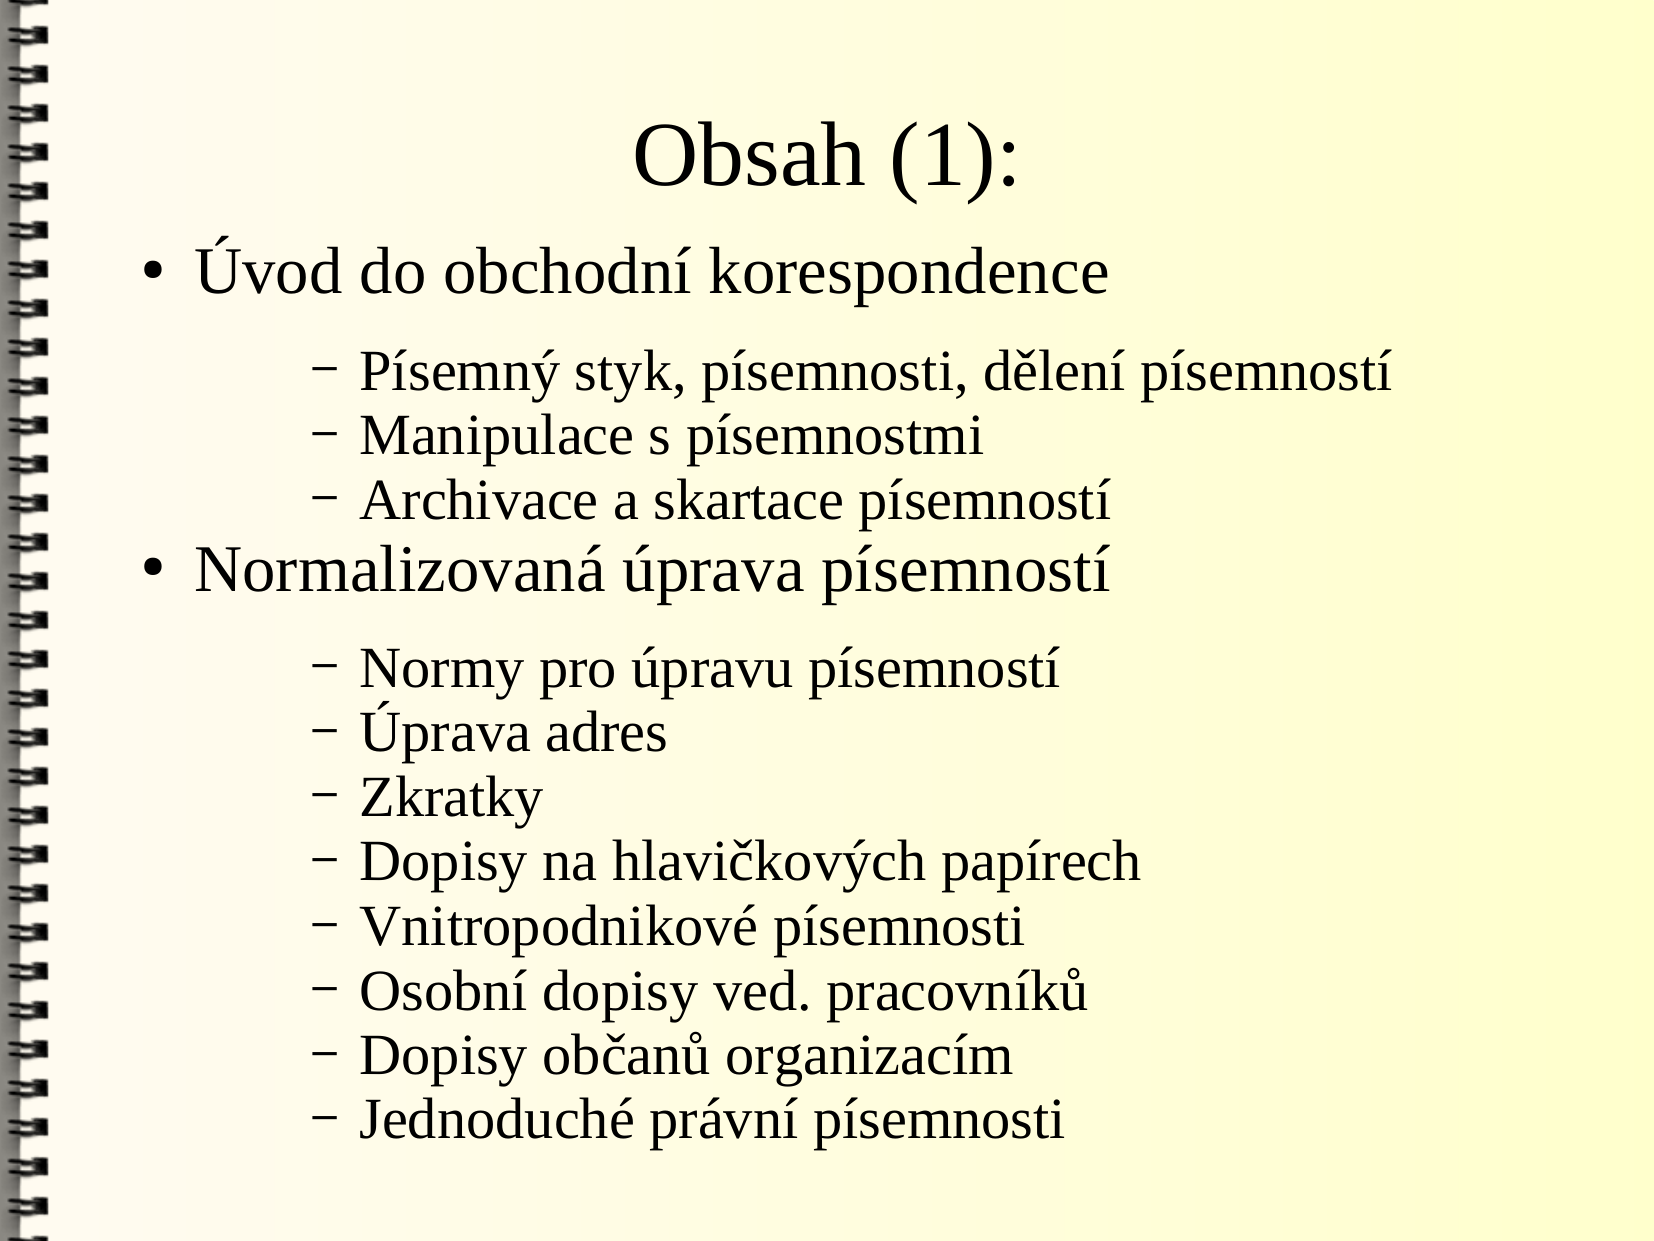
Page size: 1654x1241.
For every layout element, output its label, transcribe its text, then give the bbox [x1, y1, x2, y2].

list Úvod do obchodní korespondence Písemný styk, písemnosti, dělení písemností Manipulace s písemnostmi Archivace a skartace písemností Normalizovaná úprava písemností Normy pro úpravu písemností Úprava adres Zkratky Dopisy na hlavičkových papírech Vnitropodnikové písemnosti Osobní dopisy ved. pracovníků Dopisy občanů organizacím Jednoduché právní písemnosti [123, 234, 1536, 1152]
title Obsah (1): [121, 102, 1534, 207]
picture [0, 0, 1654, 1241]
